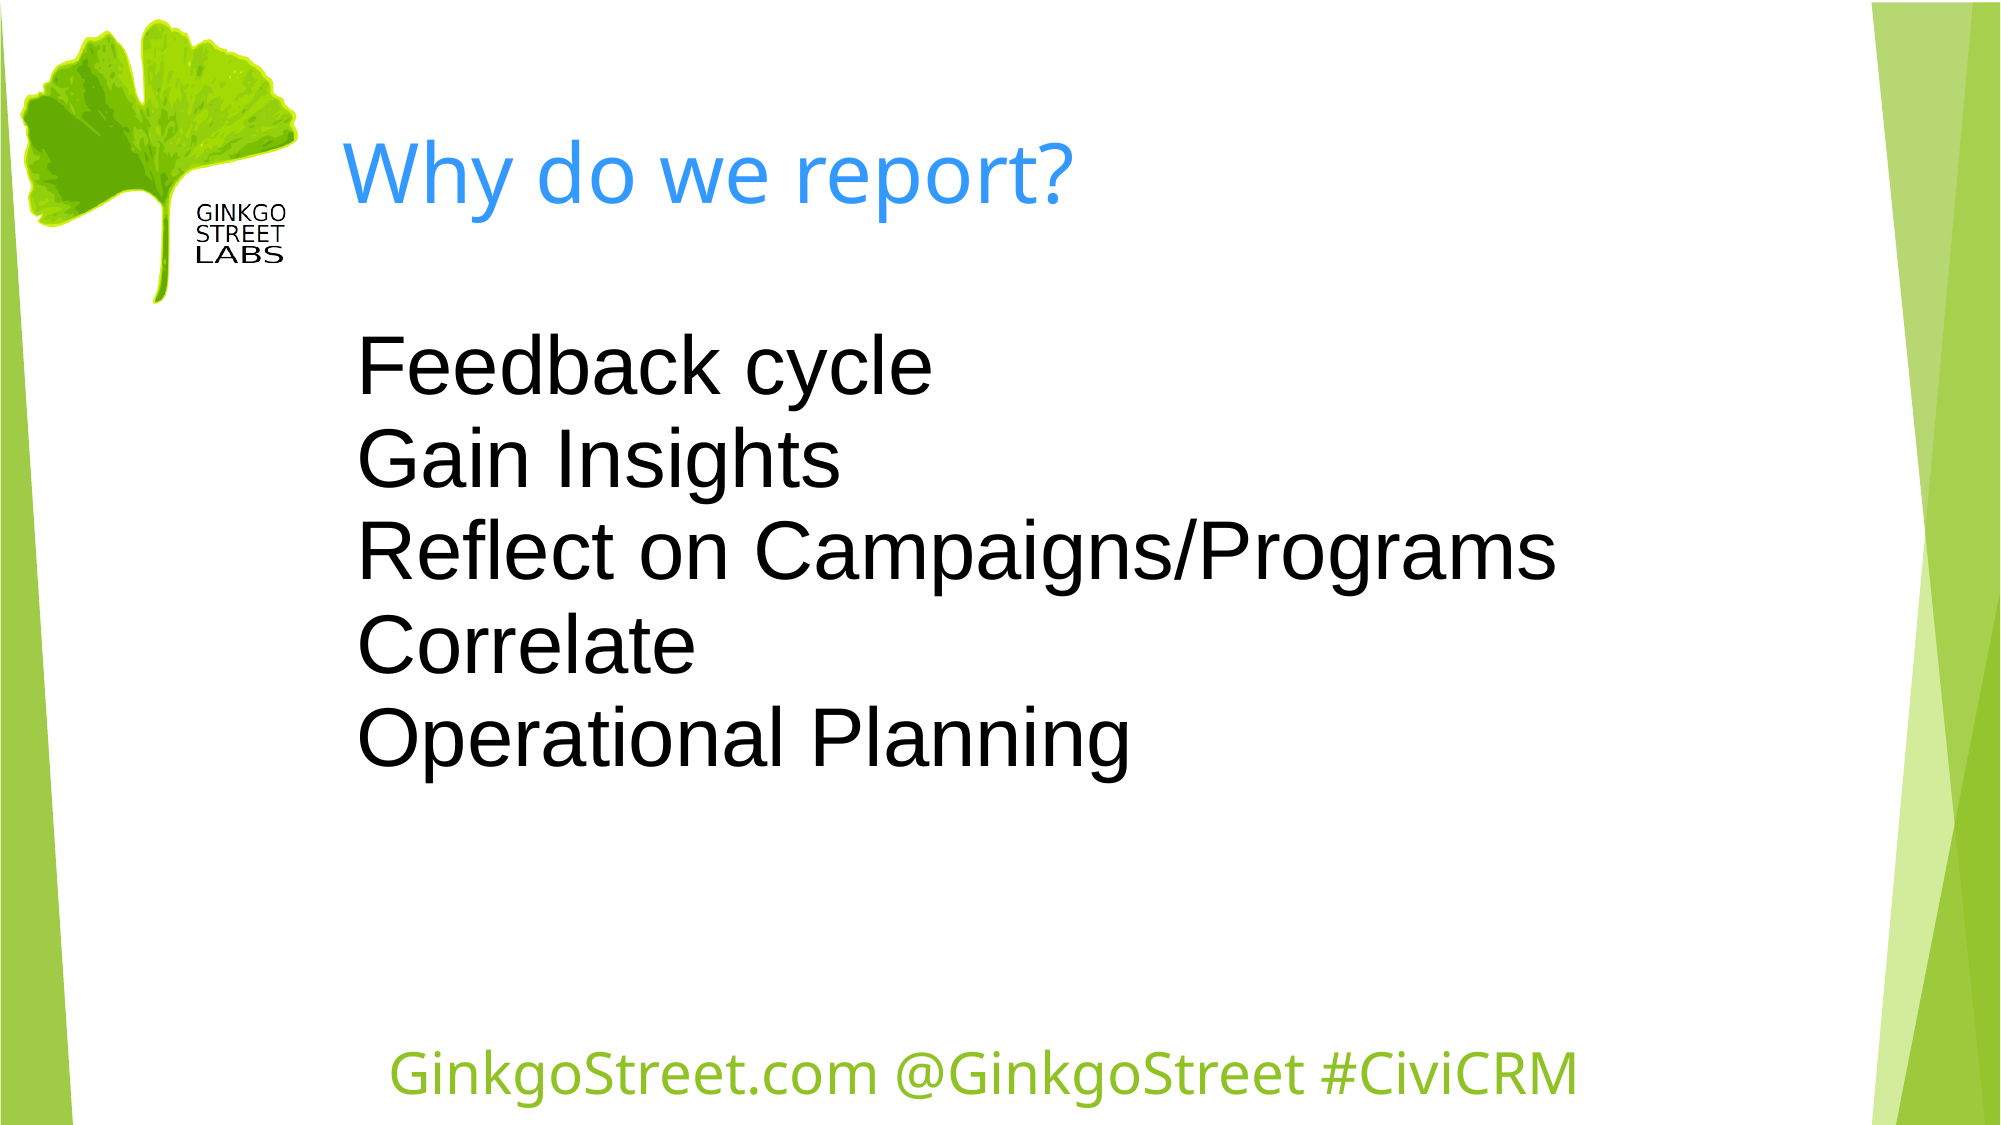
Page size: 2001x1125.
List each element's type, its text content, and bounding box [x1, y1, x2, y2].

subtitle Feedback cycle Gain Insights Reflect on Campaigns/Programs Correlate Operational Planning [356, 279, 1891, 917]
picture [20, 19, 298, 304]
title Why do we report? [342, 62, 1779, 280]
